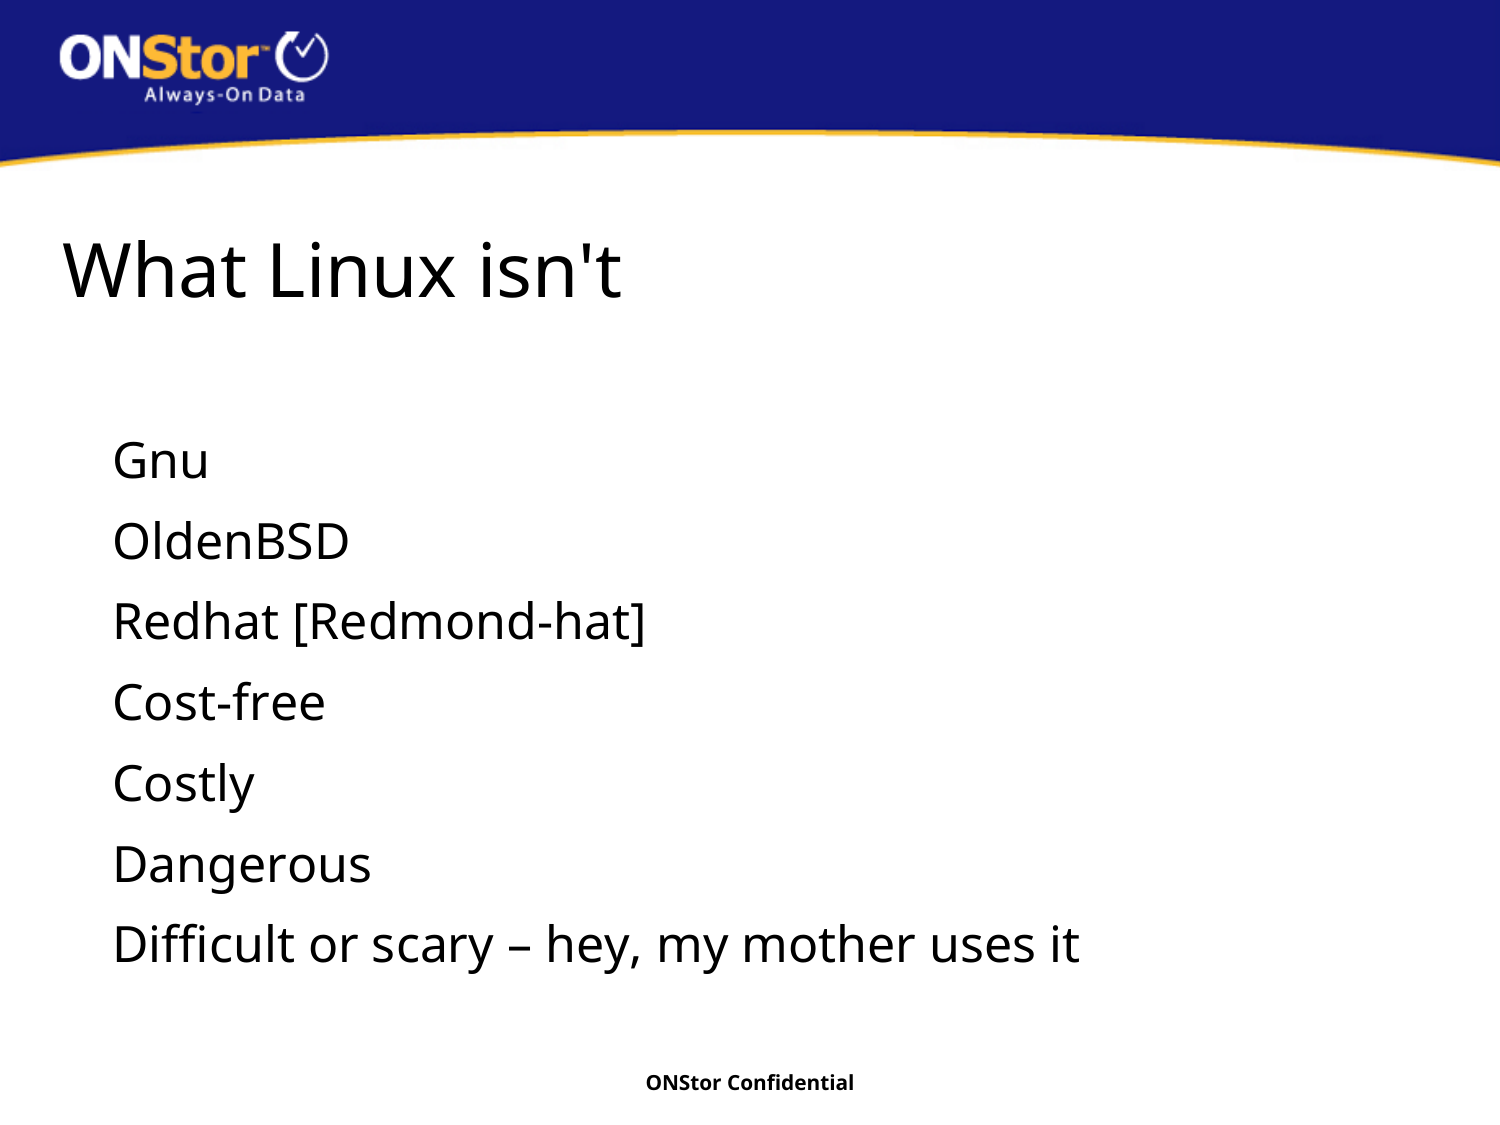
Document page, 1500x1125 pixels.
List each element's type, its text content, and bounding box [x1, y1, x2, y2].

list Gnu OldenBSD Redhat [Redmond-hat] Cost-free Costly Dangerous Difficult or scary – hey, my mother uses it [112, 425, 1388, 1011]
title What Linux isn't [62, 174, 1338, 363]
